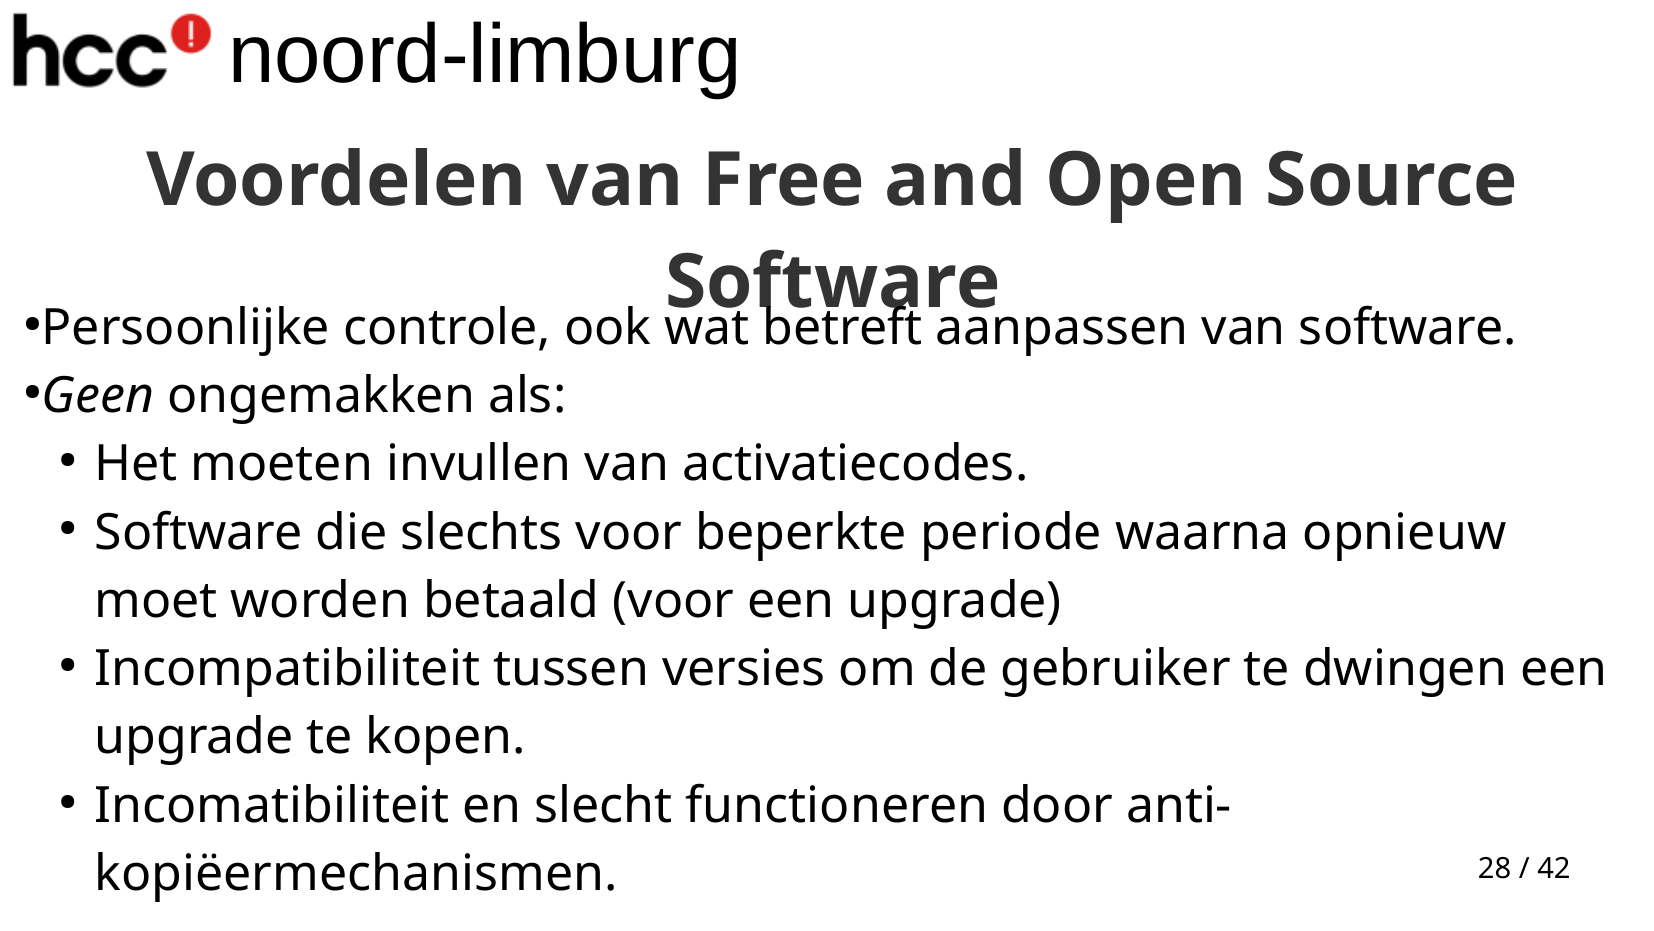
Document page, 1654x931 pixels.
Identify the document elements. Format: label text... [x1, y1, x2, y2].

subtitle Persoonlijke controle, ook wat betreft aanpassen van software. Geen ongemakken als: Het moeten invullen van activatiecodes. Software die slechts voor beperkte periode waarna opnieuw moet worden betaald (voor een upgrade) Incompatibiliteit tussen versies om de gebruiker te dwingen een upgrade te kopen. Incomatibiliteit en slecht functioneren door anti-kopiëermechanismen. [23, 277, 1630, 919]
title Voordelen van Free and Open Source Software [129, 138, 1536, 277]
picture [11, 11, 214, 91]
